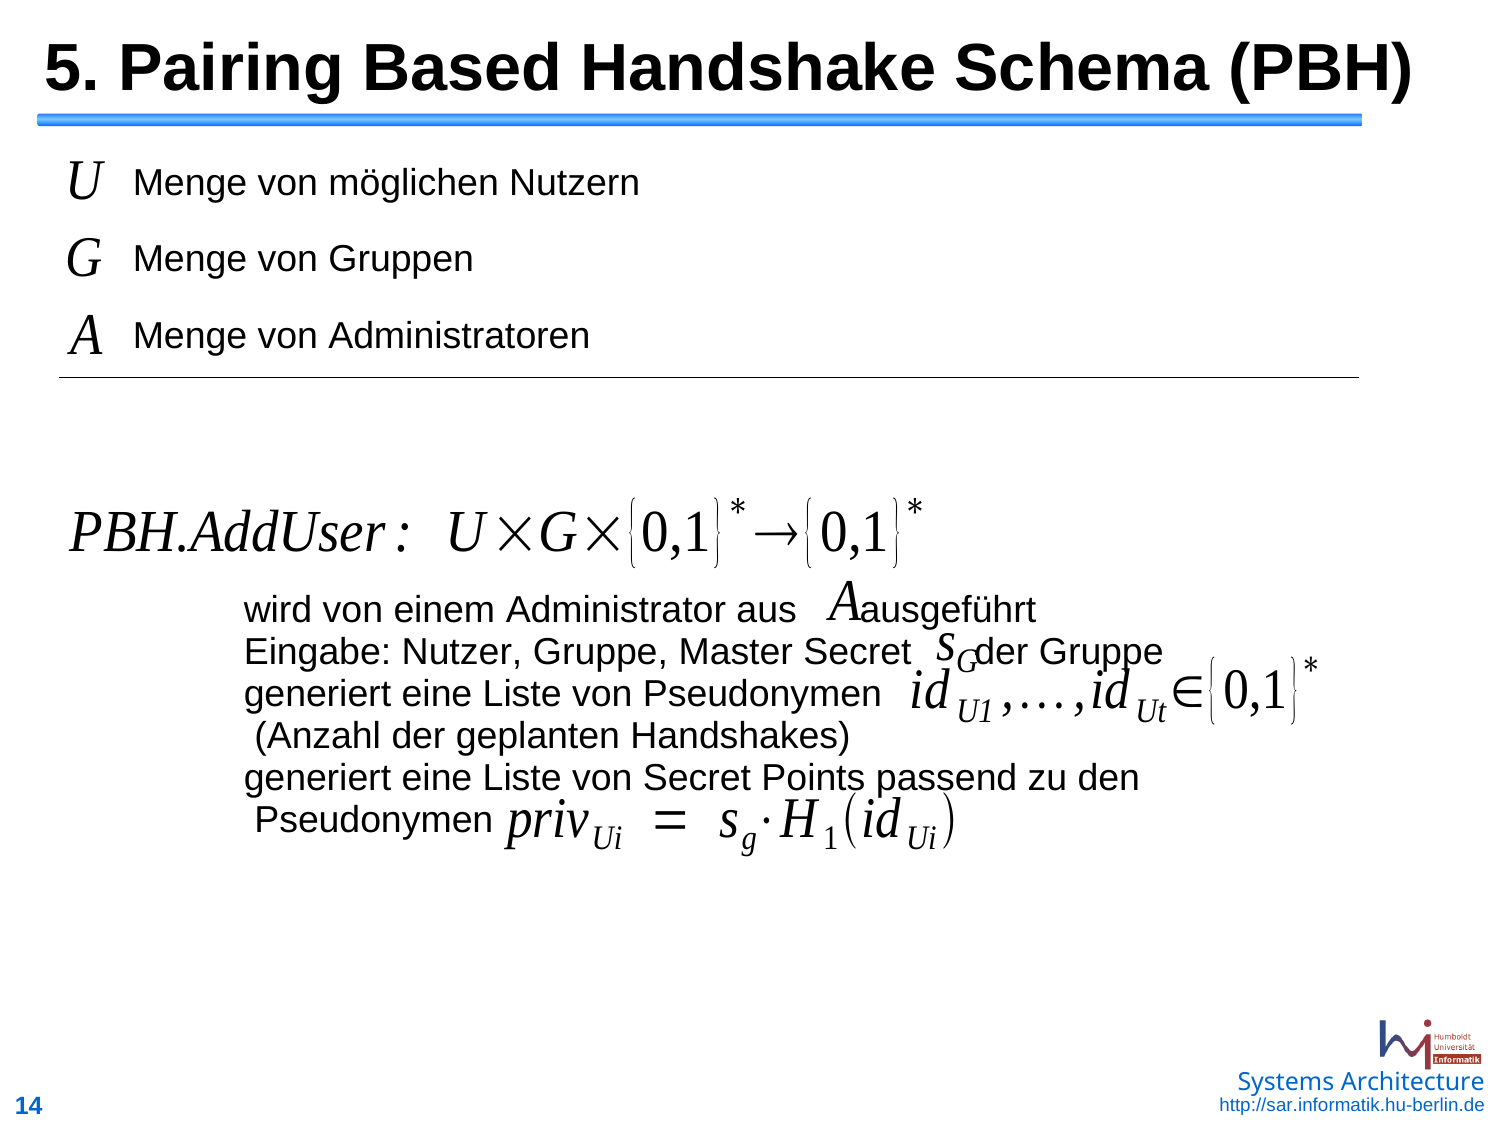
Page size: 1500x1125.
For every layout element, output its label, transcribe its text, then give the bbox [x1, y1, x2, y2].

chart [59, 147, 109, 212]
text_box Menge von Gruppen [118, 230, 798, 288]
chart [492, 785, 964, 859]
text_box Menge von Administratoren [118, 307, 798, 364]
chart [903, 608, 1329, 731]
text_box wird von einem Administrator aus ausgeführt Eingabe: Nutzer, Gruppe, Master Secret der Gruppe generiert eine Liste von Pseudonymen (Anzahl der geplanten Handshakes) generiert eine Liste von Secret Points passend zu den Pseudonymen [218, 581, 1223, 849]
chart [59, 301, 109, 368]
chart [59, 224, 109, 289]
title 5. Pairing Based Handshake Schema (PBH) [29, 11, 1500, 123]
chart [59, 484, 934, 633]
text_box Menge von möglichen Nutzern [118, 153, 798, 211]
picture [1376, 1016, 1483, 1071]
